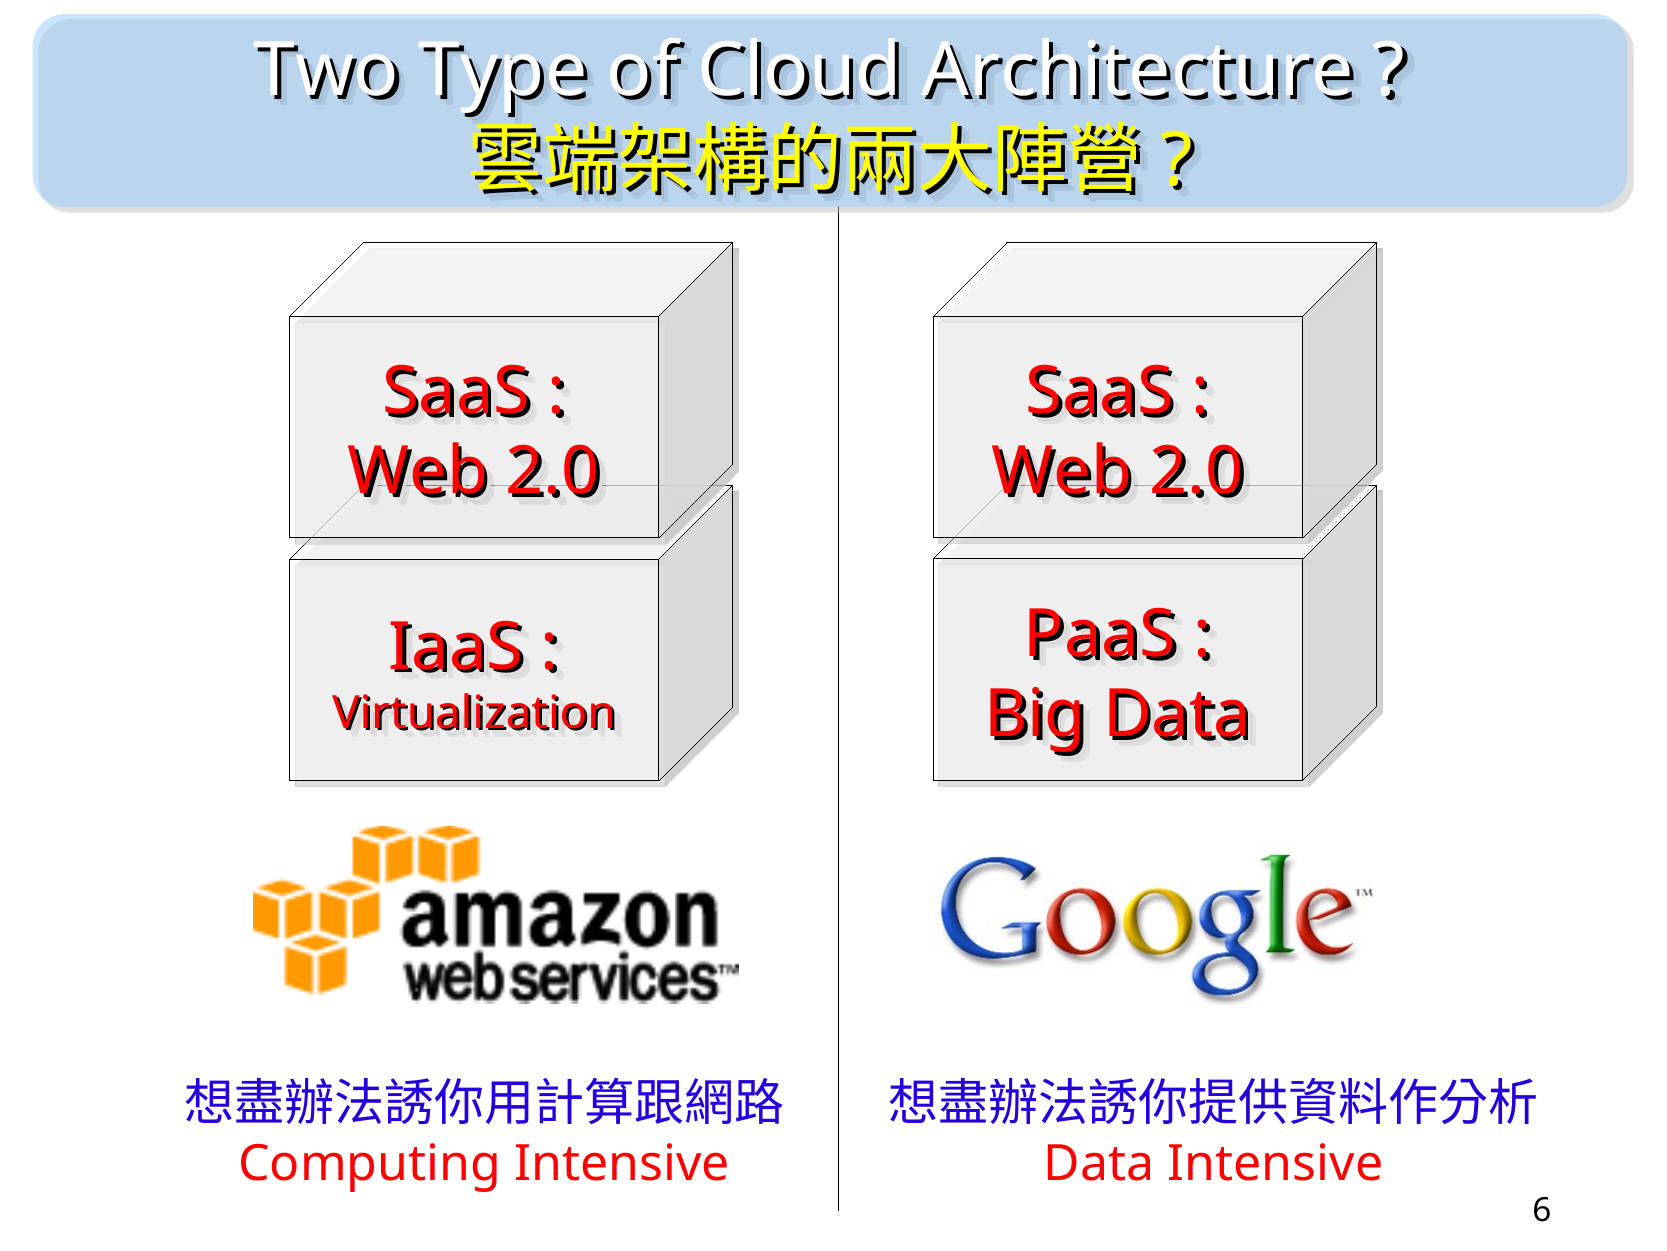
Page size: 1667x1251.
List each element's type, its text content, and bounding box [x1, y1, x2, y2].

picture [253, 826, 739, 1004]
text_box SaaS : Web 2.0 [933, 317, 1302, 538]
text_box SaaS : Web 2.0 [289, 317, 658, 538]
text_box 想盡辦法誘你用計算跟網路 Computing Intensive [147, 1062, 821, 1198]
text_box 想盡辦法誘你提供資料作分析 Data Intensive [856, 1063, 1571, 1198]
text_box Two Type of Cloud Architecture ? 雲端架構的兩大陣營? [32, 14, 1628, 207]
text_box IaaS : Virtualization [289, 560, 658, 781]
picture [915, 838, 1395, 1018]
text_box PaaS : Big Data [933, 559, 1302, 781]
